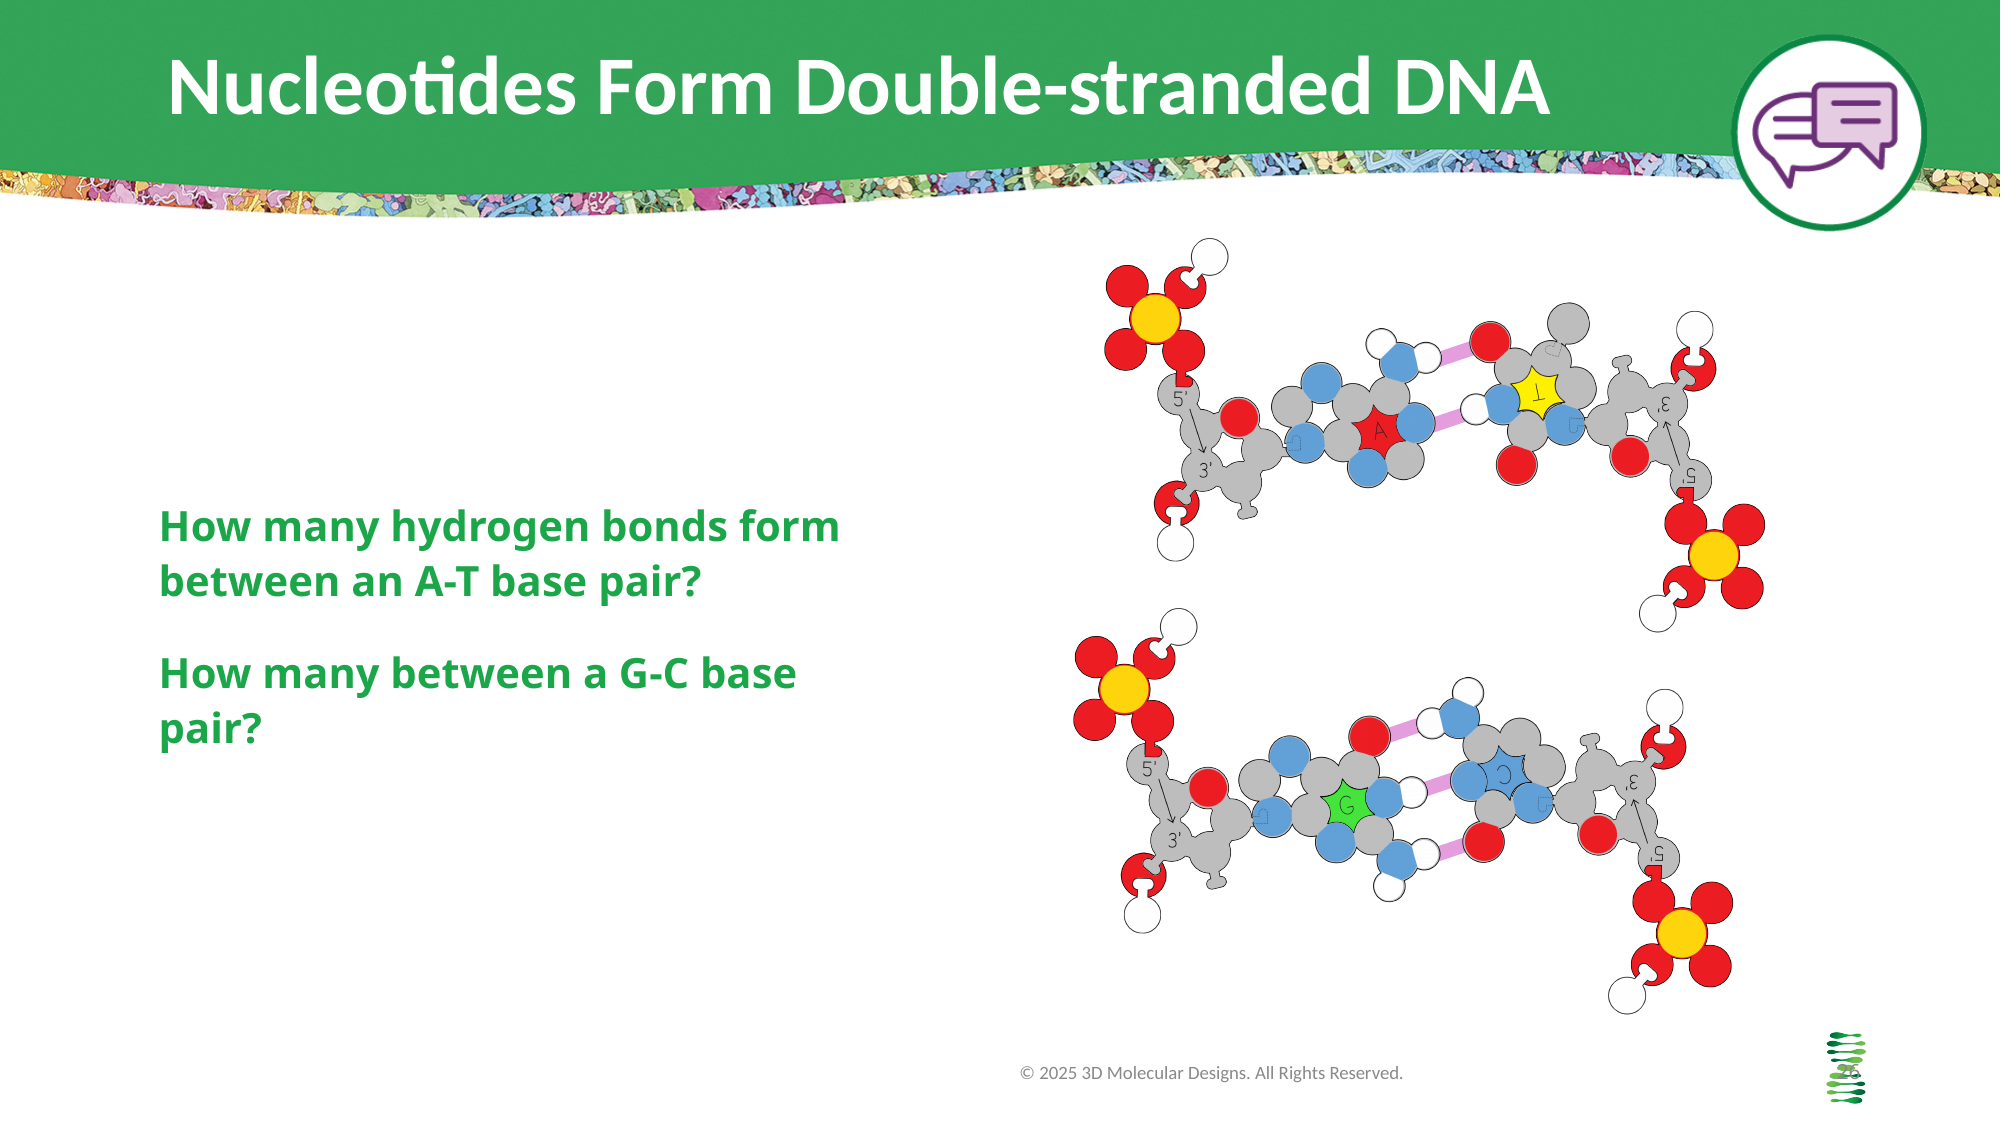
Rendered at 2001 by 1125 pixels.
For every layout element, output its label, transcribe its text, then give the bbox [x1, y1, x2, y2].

slide_number 26 [1821, 1042, 1929, 1103]
text_box How many hydrogen bonds form between an A-T base pair? How many between a G-C base pair? [133, 487, 913, 803]
picture [1103, 230, 1766, 640]
text_box Nucleotides Form Double-stranded DNA [152, 0, 1733, 164]
picture [1072, 600, 1734, 1022]
